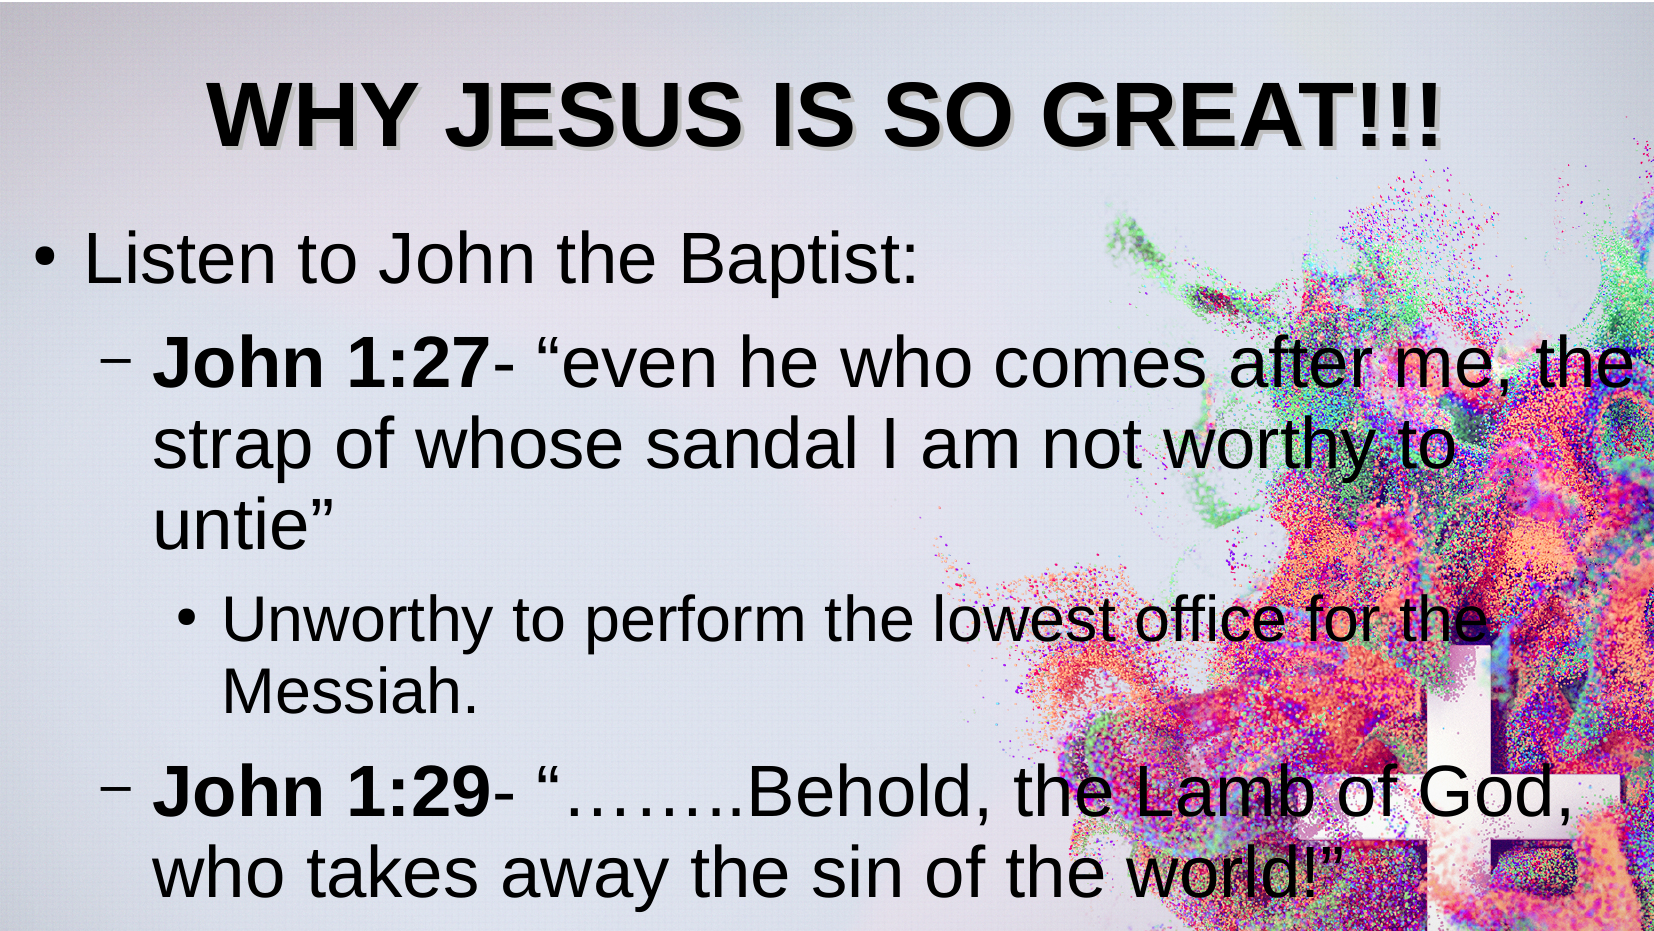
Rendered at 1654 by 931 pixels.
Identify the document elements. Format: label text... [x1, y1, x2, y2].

picture [0, 2, 1654, 931]
title WHY JESUS IS SO GREAT!!! [82, 37, 1571, 193]
list Listen to John the Baptist: John 1:27- “even he who comes after me, the strap of whose sandal I am not worthy to untie” Unworthy to perform the lowest office for the Messiah. John 1:29- “……..Behold, the Lamb of God, who takes away the sin of the world!” [15, 217, 1654, 916]
